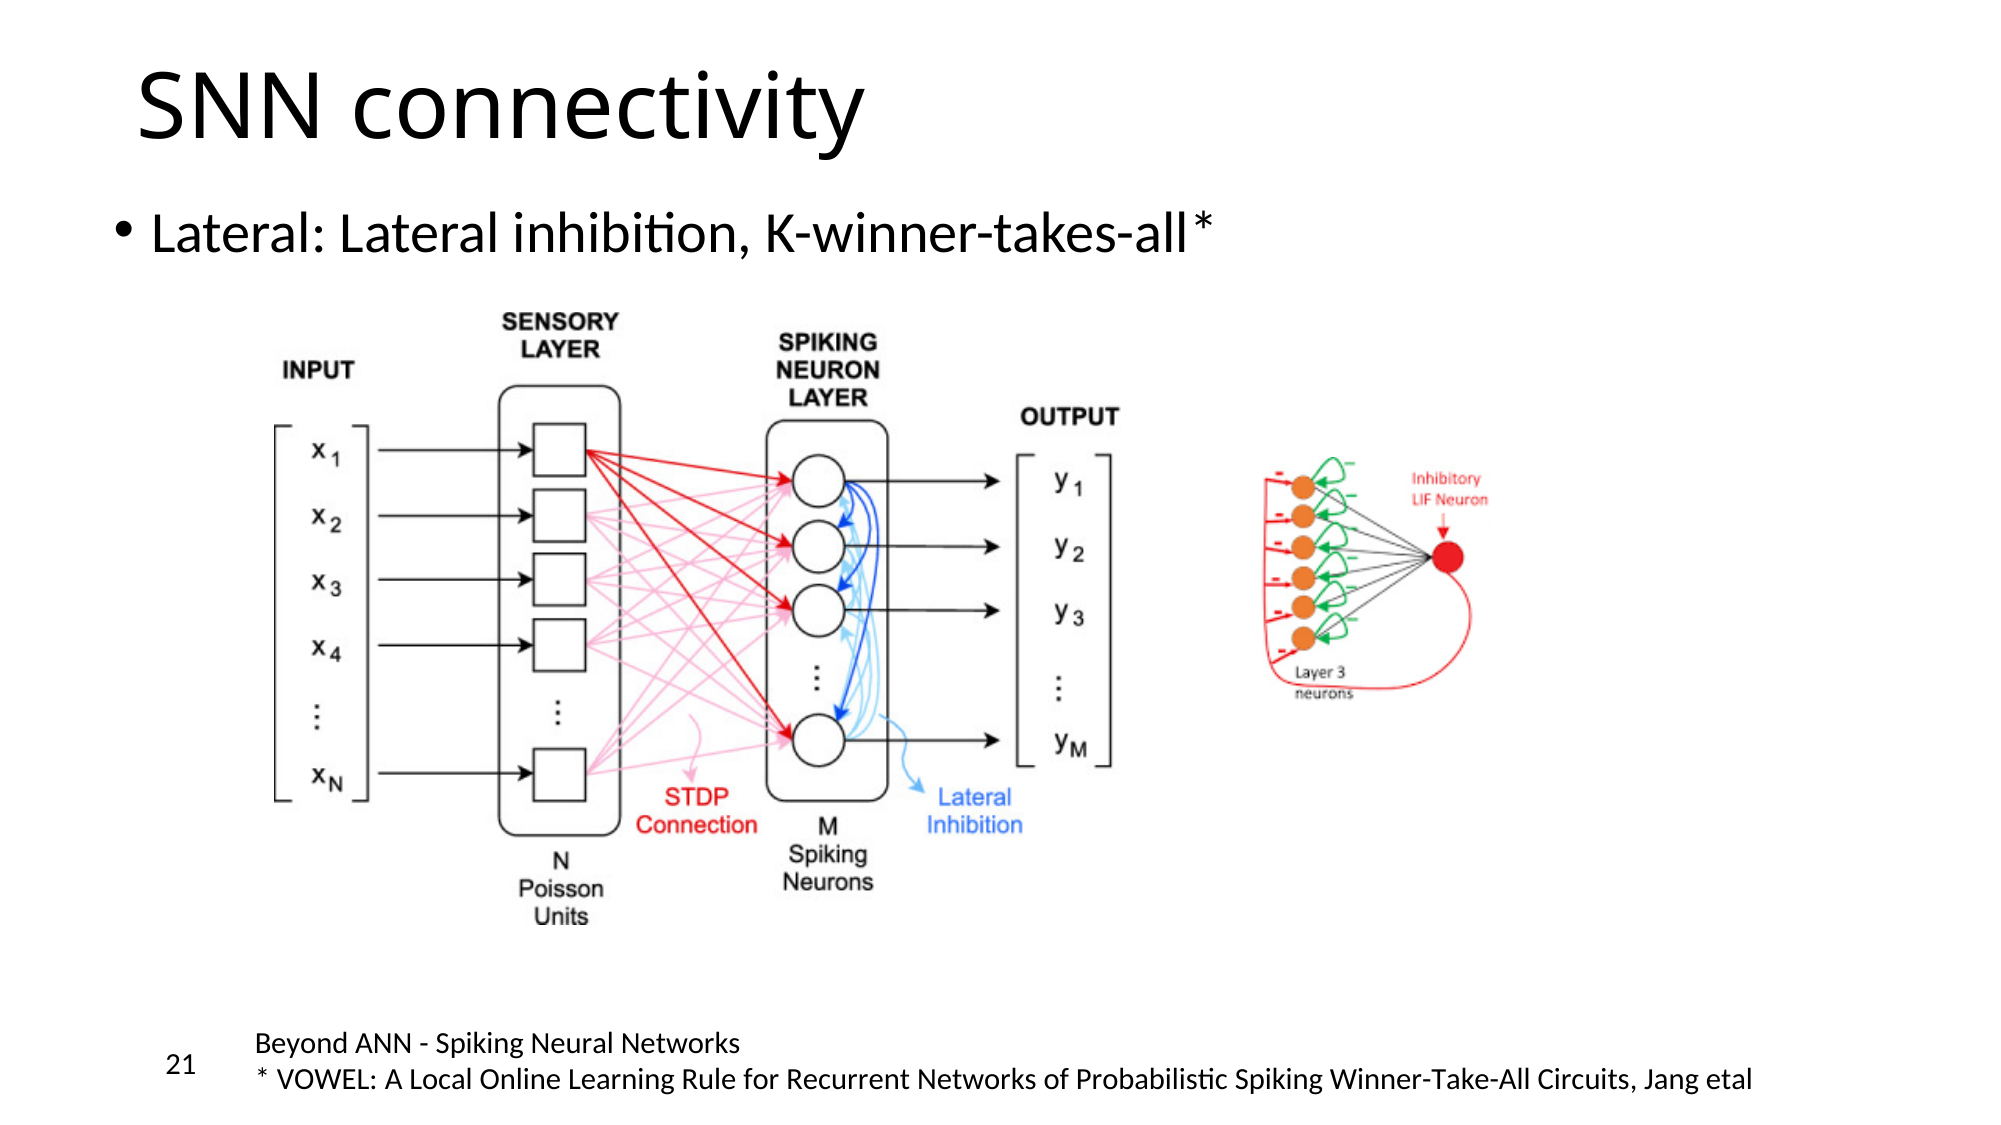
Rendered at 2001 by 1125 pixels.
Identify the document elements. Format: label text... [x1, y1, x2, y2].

list Lateral: Lateral inhibition, K-winner-takes-all* [98, 200, 1847, 769]
title SNN connectivity [121, 0, 1847, 200]
text_box [0, 999, 244, 1125]
picture [1255, 457, 1533, 717]
picture [274, 312, 1121, 925]
text_box Beyond ANN - Spiking Neural Networks * VOWEL: A Local Online Learning Rule for Recurrent Networks of Probabilistic Spiking Winner-Take-All Circuits, Jang etal [254, 996, 1796, 1123]
